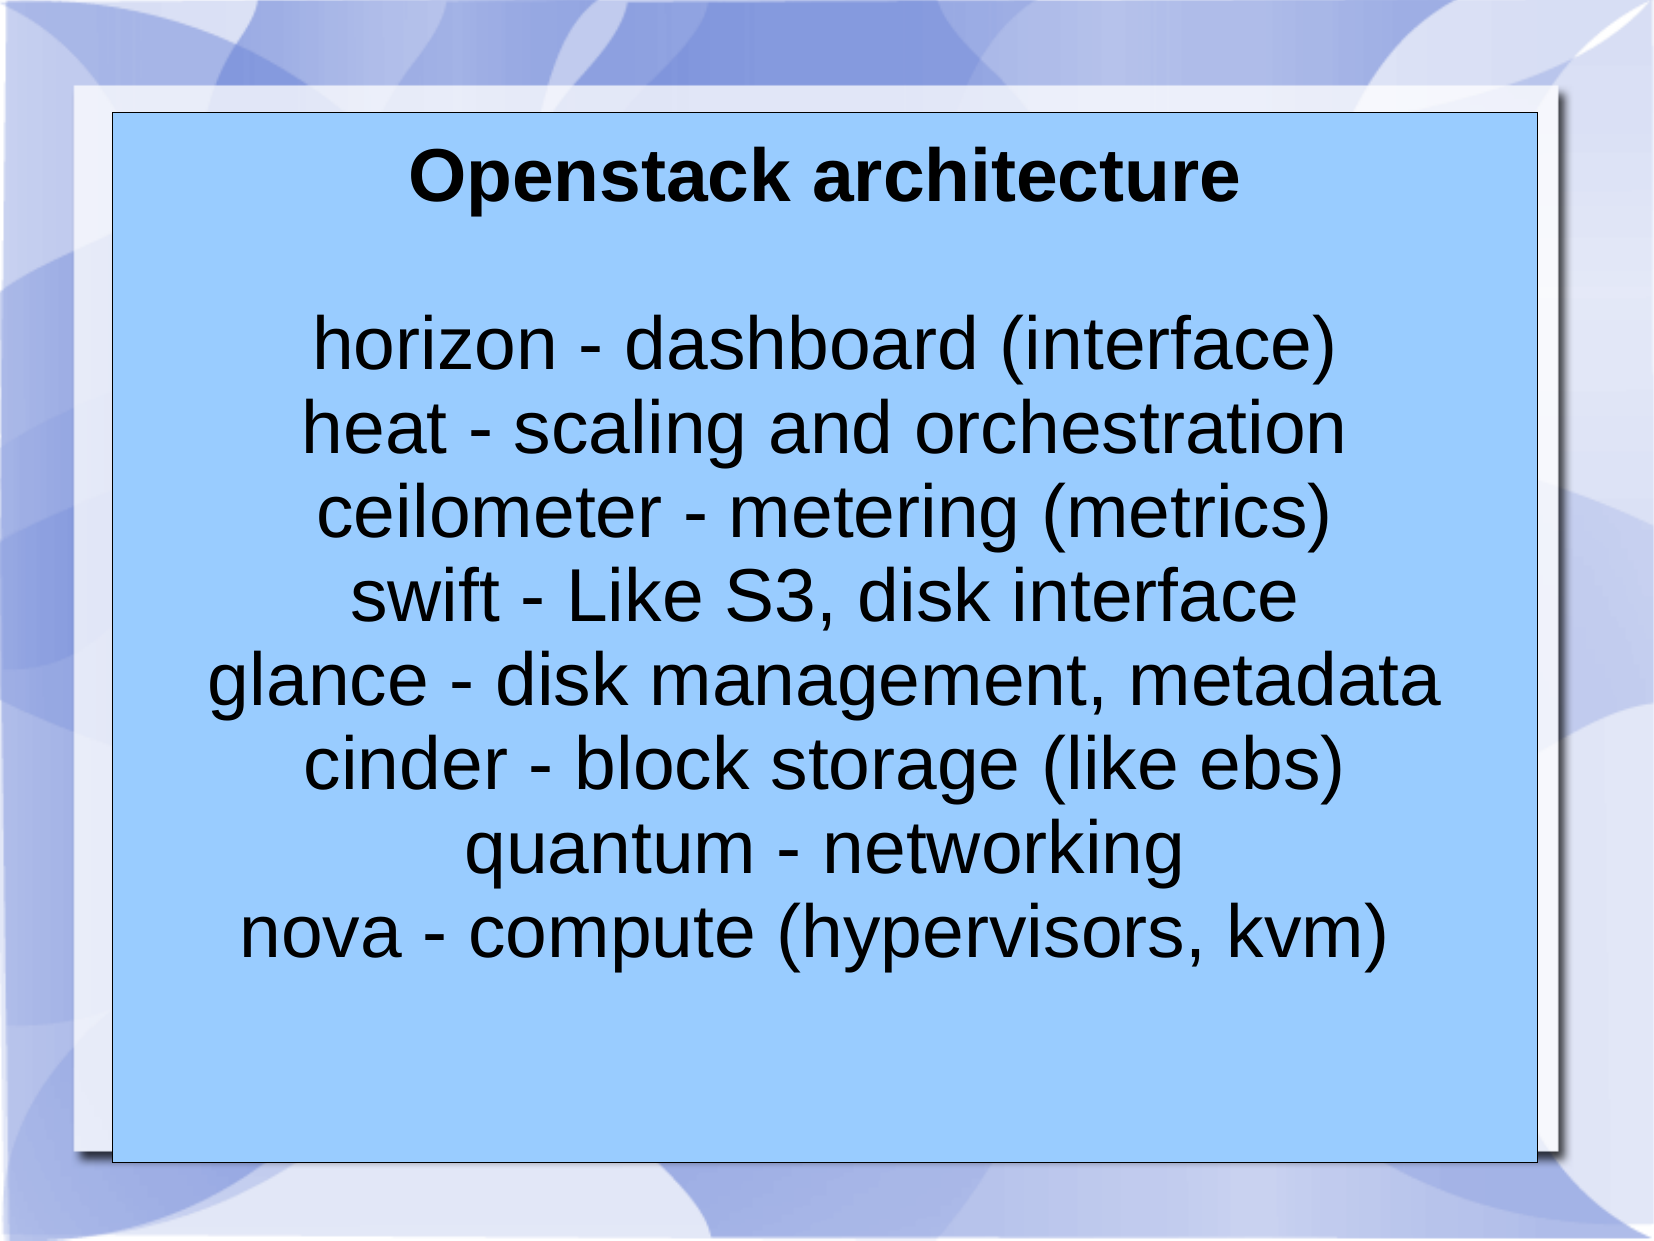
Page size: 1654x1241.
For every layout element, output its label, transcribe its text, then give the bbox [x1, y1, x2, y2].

picture [0, 0, 1654, 1241]
text_box Openstack architecture horizon - dashboard (interface) heat - scaling and orchestration ceilometer - metering (metrics) swift - Like S3, disk interface glance - disk management, metadata cinder - block storage (like ebs) quantum - networking nova - compute (hypervisors, kvm) [112, 112, 1538, 1163]
